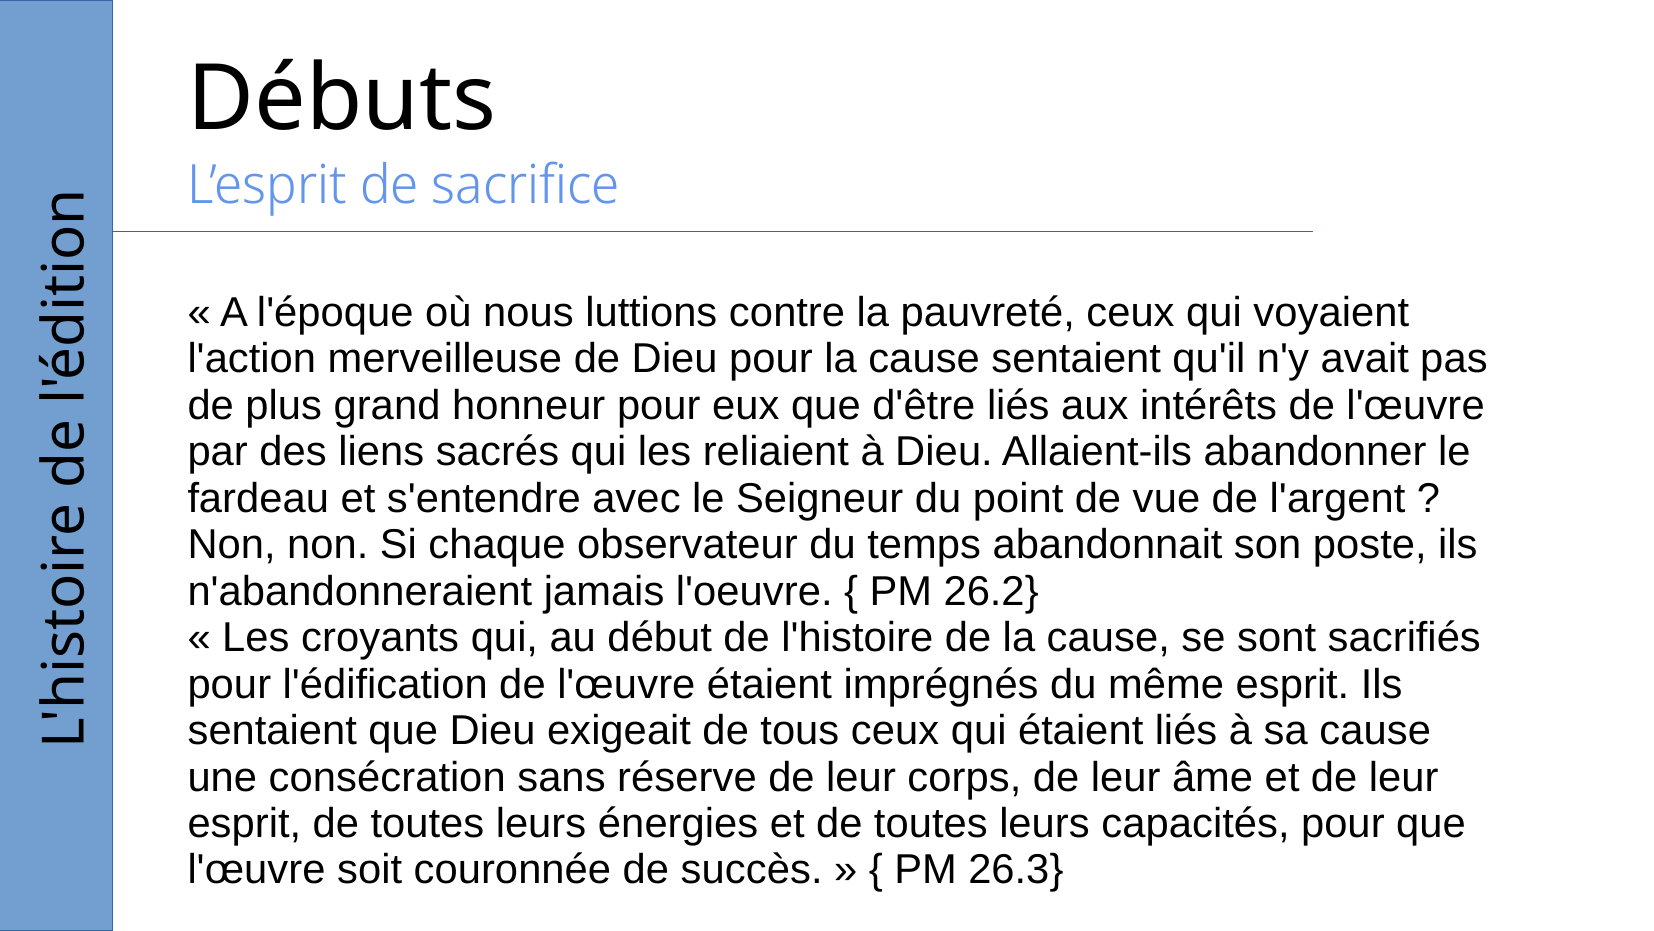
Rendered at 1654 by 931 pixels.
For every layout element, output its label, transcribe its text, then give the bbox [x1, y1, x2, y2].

text_box L'histoire de l'édition [13, 37, 105, 901]
text_box [0, 0, 113, 931]
subtitle « A l'époque où nous luttions contre la pauvreté, ceux qui voyaient l'action merveilleuse de Dieu pour la cause sentaient qu'il n'y avait pas de plus grand honneur pour eux que d'être liés aux intérêts de l'œuvre par des liens sacrés qui les reliaient à Dieu. Allaient-ils abandonner le fardeau et s'entendre avec le Seigneur du point de vue de l'argent ? Non, non. Si chaque observateur du temps abandonnait son poste, ils n'abandonneraient jamais l'oeuvre. { PM 26.2} « Les croyants qui, au début de l'histoire de la cause, se sont sacrifiés pour l'édification de l'œuvre étaient imprégnés du même esprit. Ils sentaient que Dieu exigeait de tous ceux qui étaient liés à sa cause une consécration sans réserve de leur corps, de leur âme et de leur esprit, de toutes leurs énergies et de toutes leurs capacités, pour que l'œuvre soit couronnée de succès. » { PM 26.3} [187, 288, 1501, 893]
title Débuts [187, 34, 1571, 125]
title L’esprit de sacrifice [187, 125, 1571, 239]
